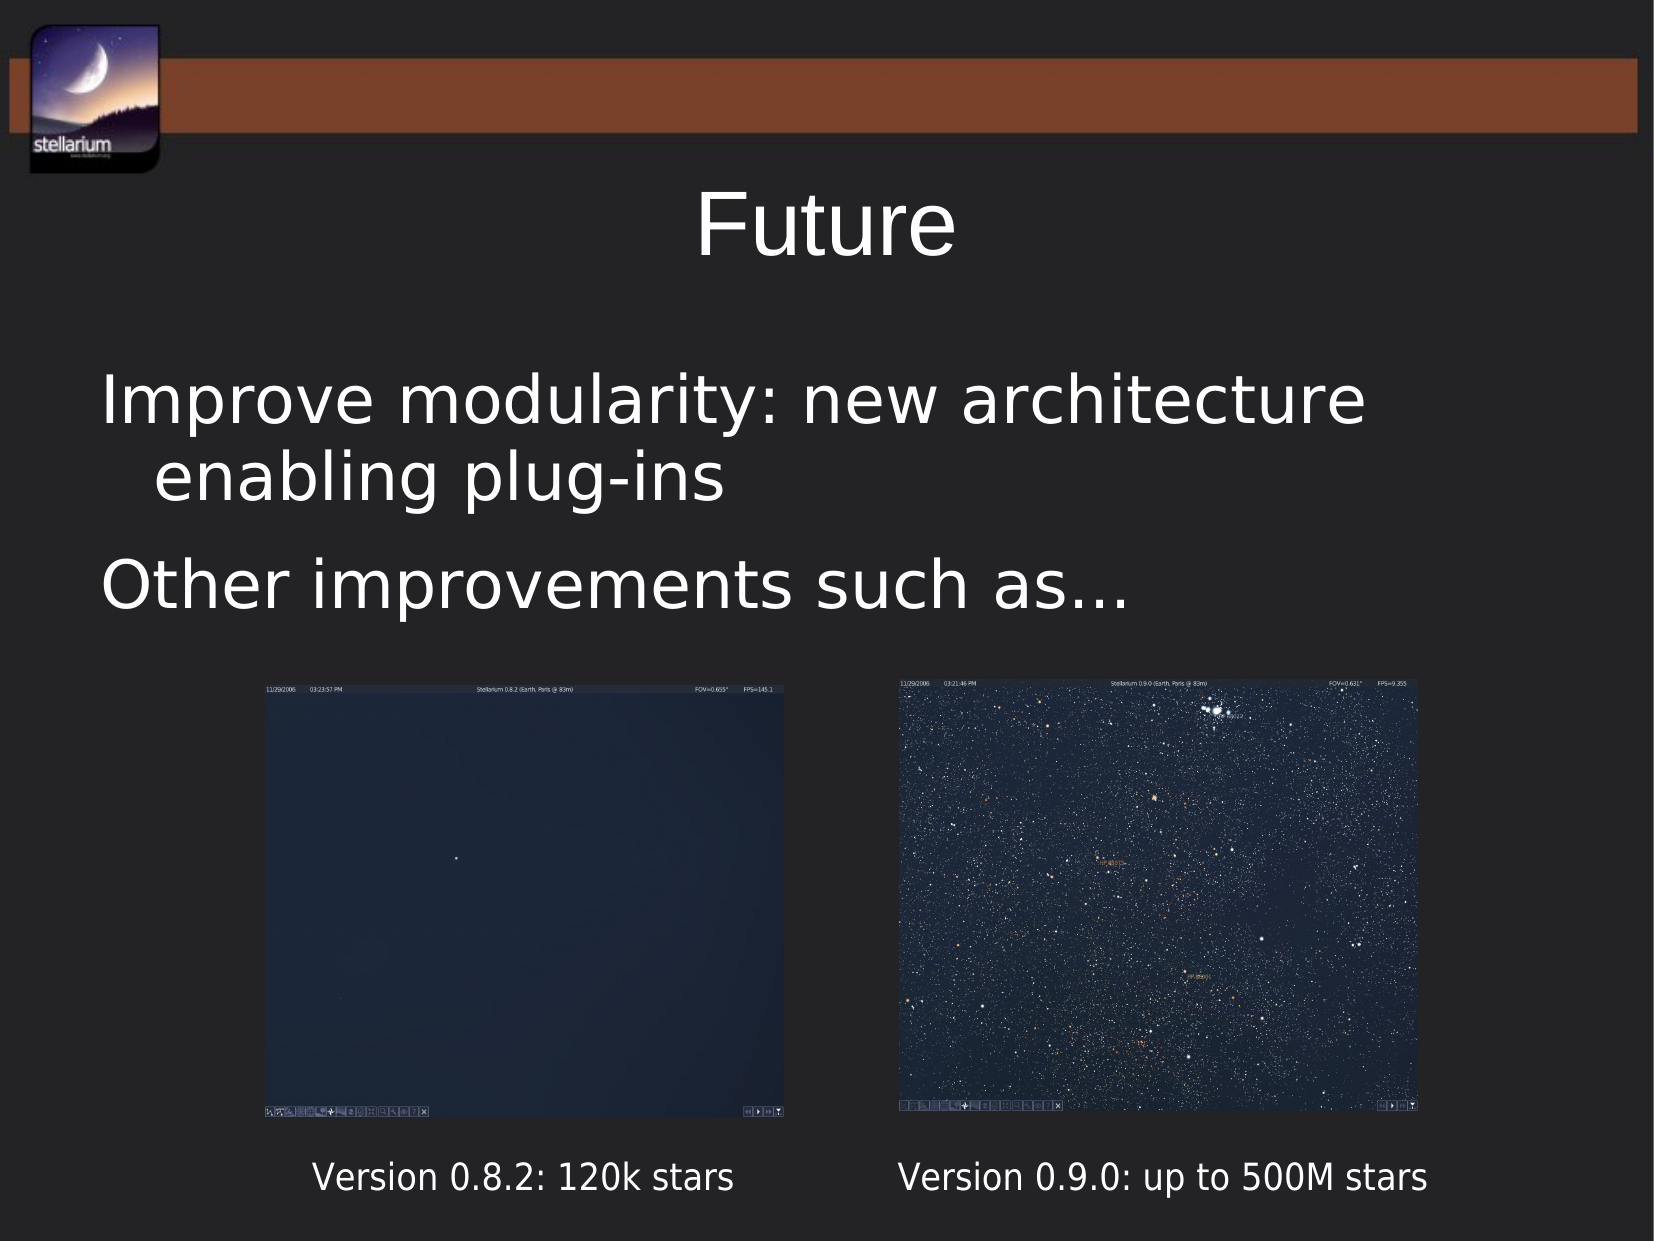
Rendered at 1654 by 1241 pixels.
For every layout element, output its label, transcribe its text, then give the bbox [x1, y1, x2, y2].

title Future [82, 120, 1571, 328]
list Improve modularity: new architecture enabling plug-ins Other improvements such as... [82, 361, 1571, 680]
text_box Version 0.8.2: 120k stars [297, 1147, 750, 1207]
picture [0, 0, 1654, 1241]
text_box Version 0.9.0: up to 500M stars [882, 1147, 1444, 1207]
